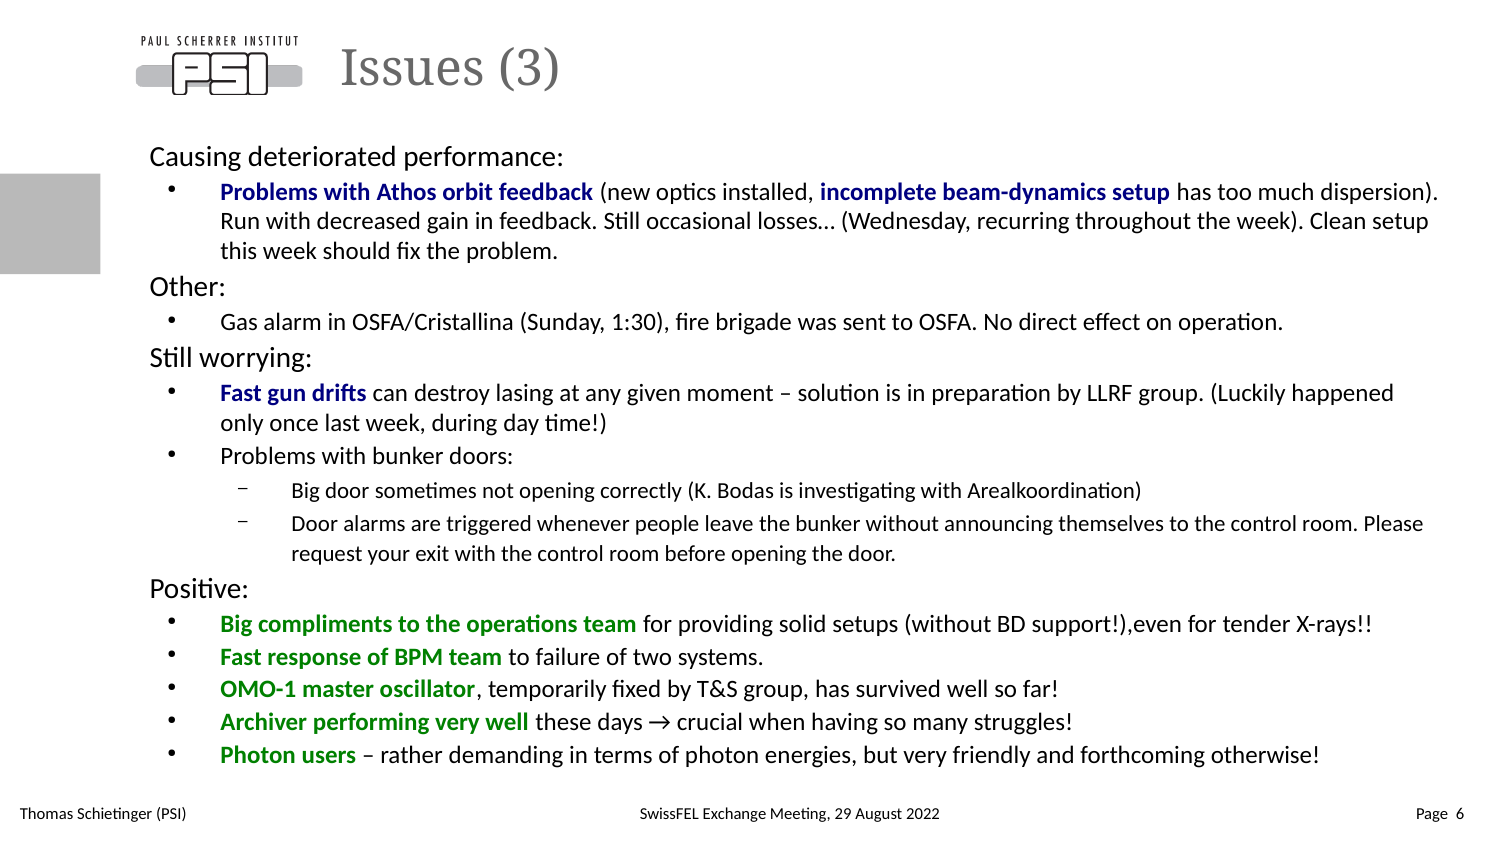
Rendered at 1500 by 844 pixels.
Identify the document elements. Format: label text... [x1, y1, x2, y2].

list Causing deteriorated performance: Problems with Athos orbit feedback (new optics installed, incomplete beam-dynamics setup has too much dispersion). Run with decreased gain in feedback. Still occasional losses… (Wednesday, recurring throughout the week). Clean setup this week should fix the problem. Other: Gas alarm in OSFA/Cristallina (Sunday, 1:30), fire brigade was sent to OSFA. No direct effect on operation. Still worrying: Fast gun drifts can destroy lasing at any given moment – solution is in preparation by LLRF group. (Luckily happened only once last week, during day time!) Problems with bunker doors: Big door sometimes not opening correctly (K. Bodas is investigating with Arealkoordination) Door alarms are triggered whenever people leave the bunker without announcing themselves to the control room. Please request your exit with the control room before opening the door. Positive: Big compliments to the operations team for providing solid setups (without BD support!),even for tender X-rays!! Fast response of BPM team to failure of two systems. OMO-1 master oscillator, temporarily fixed by T&S group, has survived well so far! Archiver performing very well these days → crucial when having so many struggles! Photon users – rather demanding in terms of photon energies, but very friendly and forthcoming otherwise! [149, 136, 1442, 797]
title Issues (3) [340, 35, 1442, 98]
